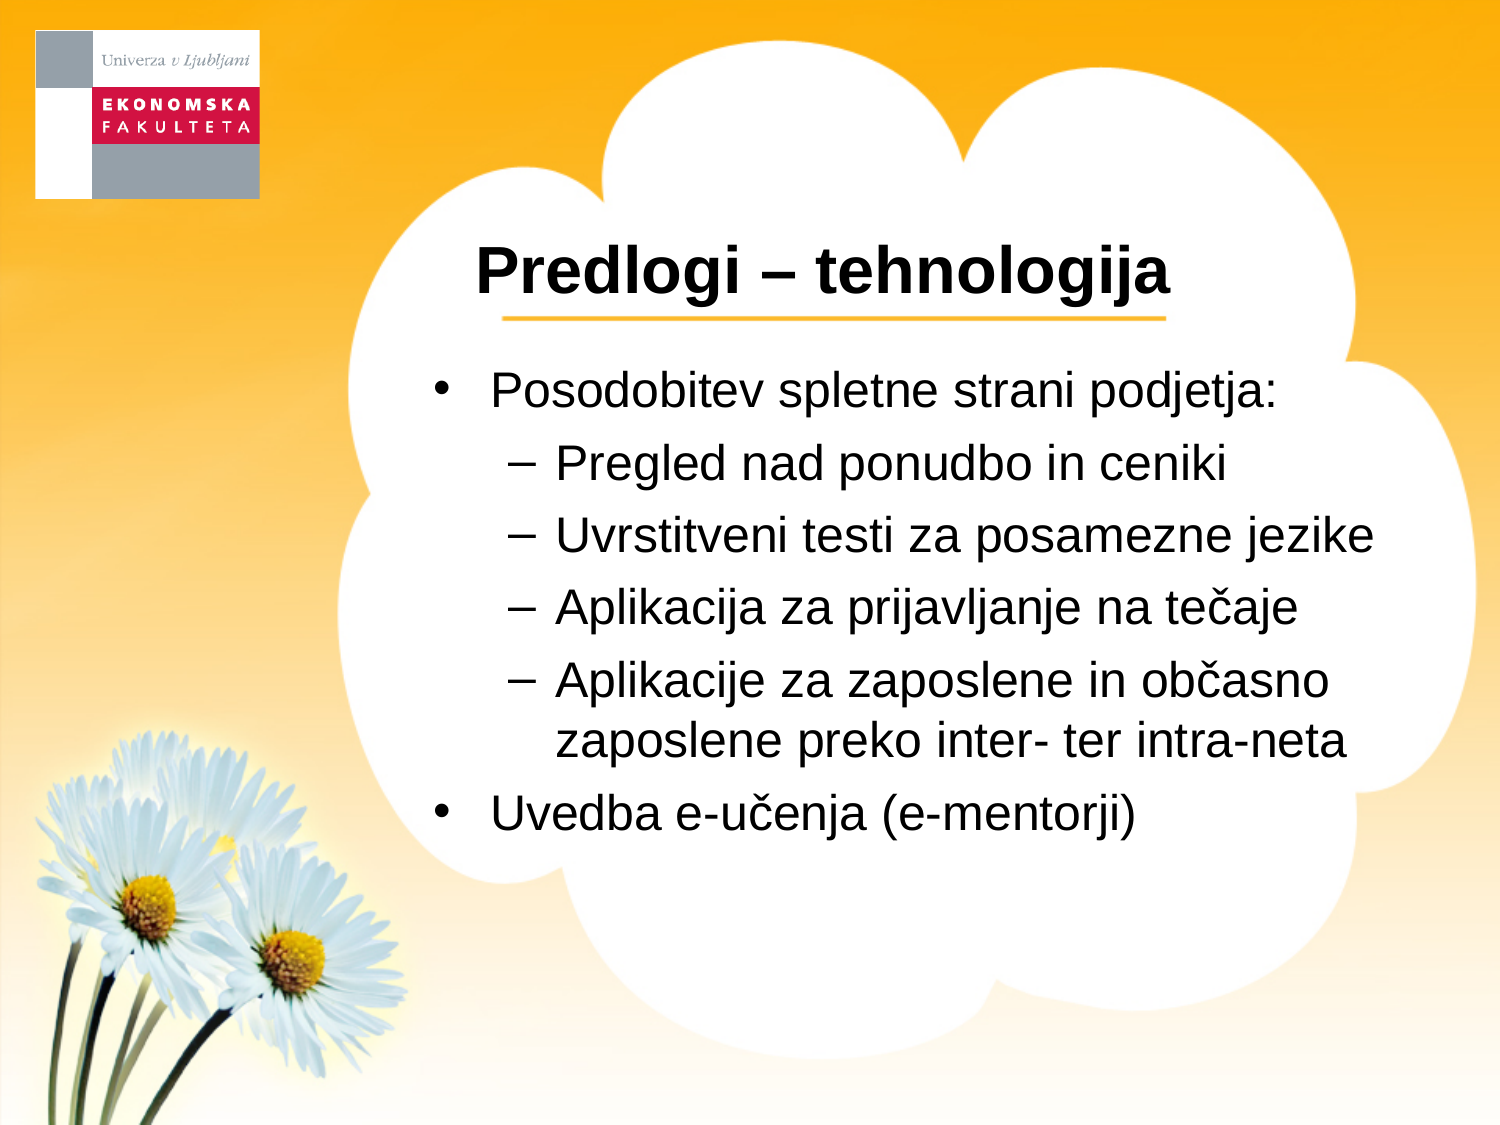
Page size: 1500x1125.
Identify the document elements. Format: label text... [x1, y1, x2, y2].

text_box Predlogi – tehnologija [407, 184, 1259, 349]
picture [0, 0, 1500, 1125]
text_box [35, 30, 260, 199]
text_box Posodobitev spletne strani podjetja: Pregled nad ponudbo in ceniki Uvrstitveni testi za posamezne jezike Aplikacija za prijavljanje na tečaje Aplikacije za zaposlene in občasno zaposlene preko inter- ter intra-neta Uvedba e-učenja (e-mentorji) [419, 350, 1400, 917]
